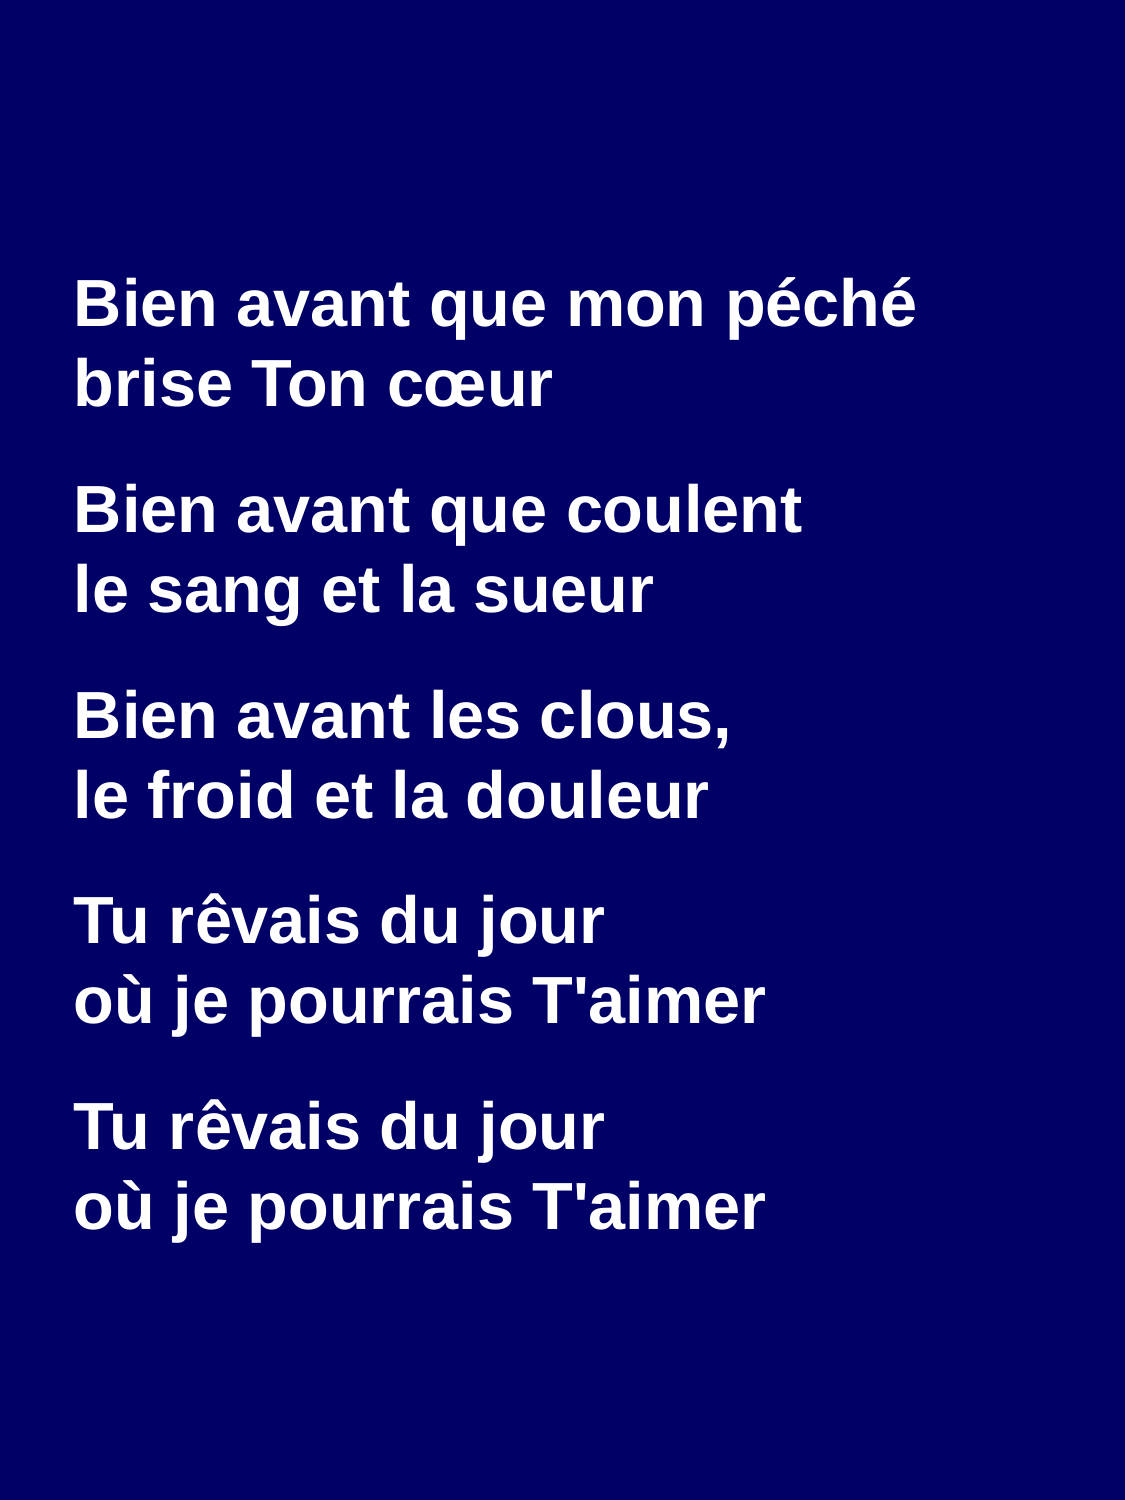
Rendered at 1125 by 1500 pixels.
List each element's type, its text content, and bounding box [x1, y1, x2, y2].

text_box Bien avant que mon péché brise Ton cœur Bien avant que coulent le sang et la sueur Bien avant les clous, le froid et la douleur Tu rêvais du jour où je pourrais T'aimer Tu rêvais du jour où je pourrais T'aimer [59, 136, 1125, 1241]
